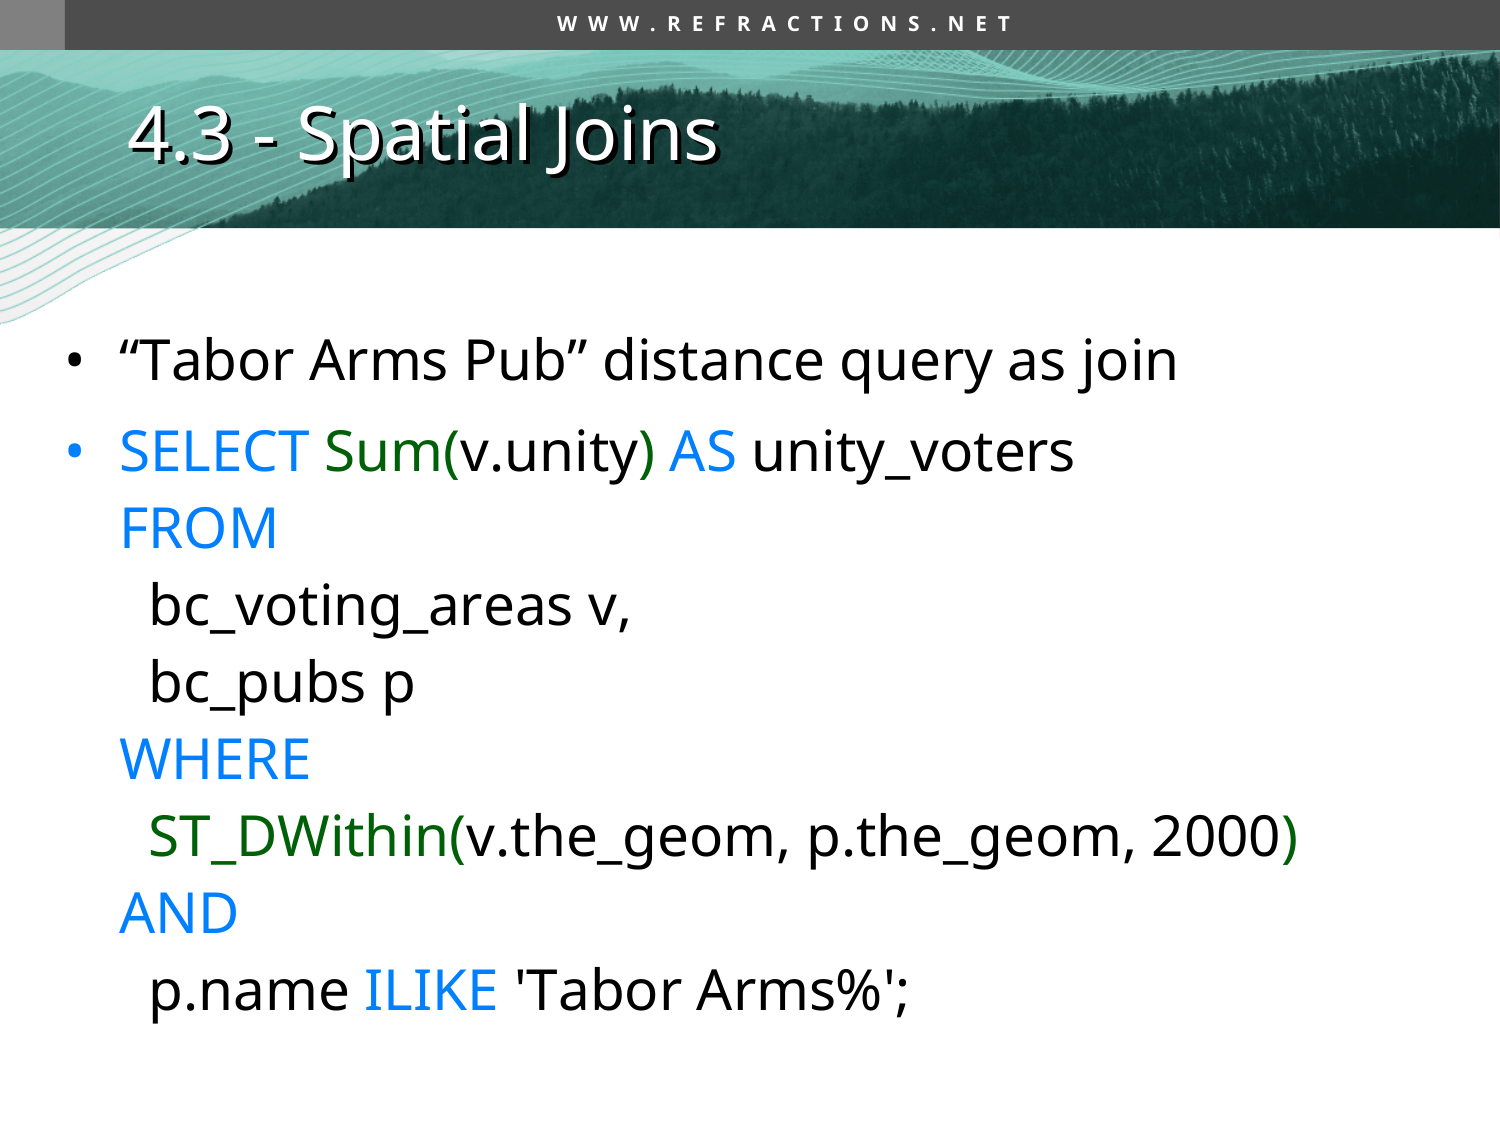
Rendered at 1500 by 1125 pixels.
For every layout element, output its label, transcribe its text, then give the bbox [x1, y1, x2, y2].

title 4.3 - Spatial Joins [112, 49, 1388, 213]
list “Tabor Arms Pub” distance query as join SELECT Sum(v.unity) AS unity_voters FROM bc_voting_areas v, bc_pubs p WHERE ST_DWithin(v.the_geom, p.the_geom, 2000) AND p.name ILIKE 'Tabor Arms%'; [50, 312, 1450, 1038]
picture [0, 50, 1500, 325]
